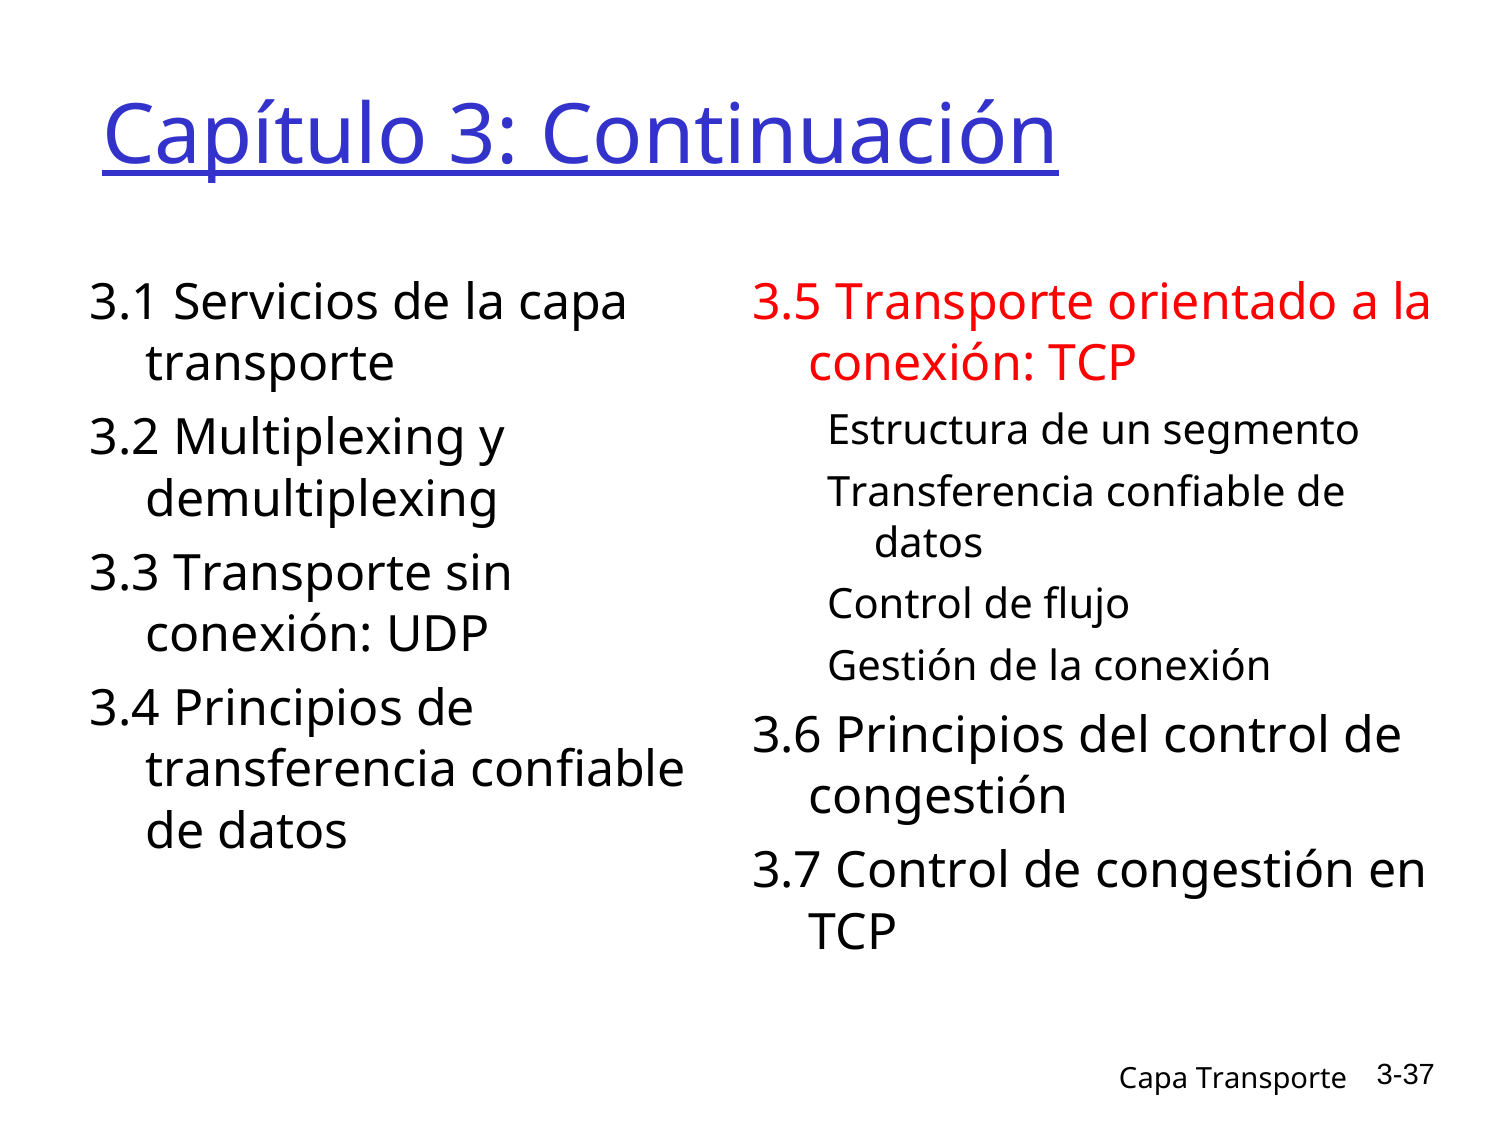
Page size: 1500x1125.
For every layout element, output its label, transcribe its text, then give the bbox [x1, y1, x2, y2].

list 3.5 Transporte orientado a la conexión: TCP Estructura de un segmento Transferencia confiable de datos Control de flujo Gestión de la conexión 3.6 Principios del control de congestión 3.7 Control de congestión en TCP [737, 262, 1463, 1026]
title Capítulo 3: Continuación [87, 37, 1363, 225]
list 3.1 Servicios de la capa transporte 3.2 Multiplexing y demultiplexing 3.3 Transporte sin conexión: UDP 3.4 Principios de transferencia confiable de datos [75, 262, 713, 1026]
